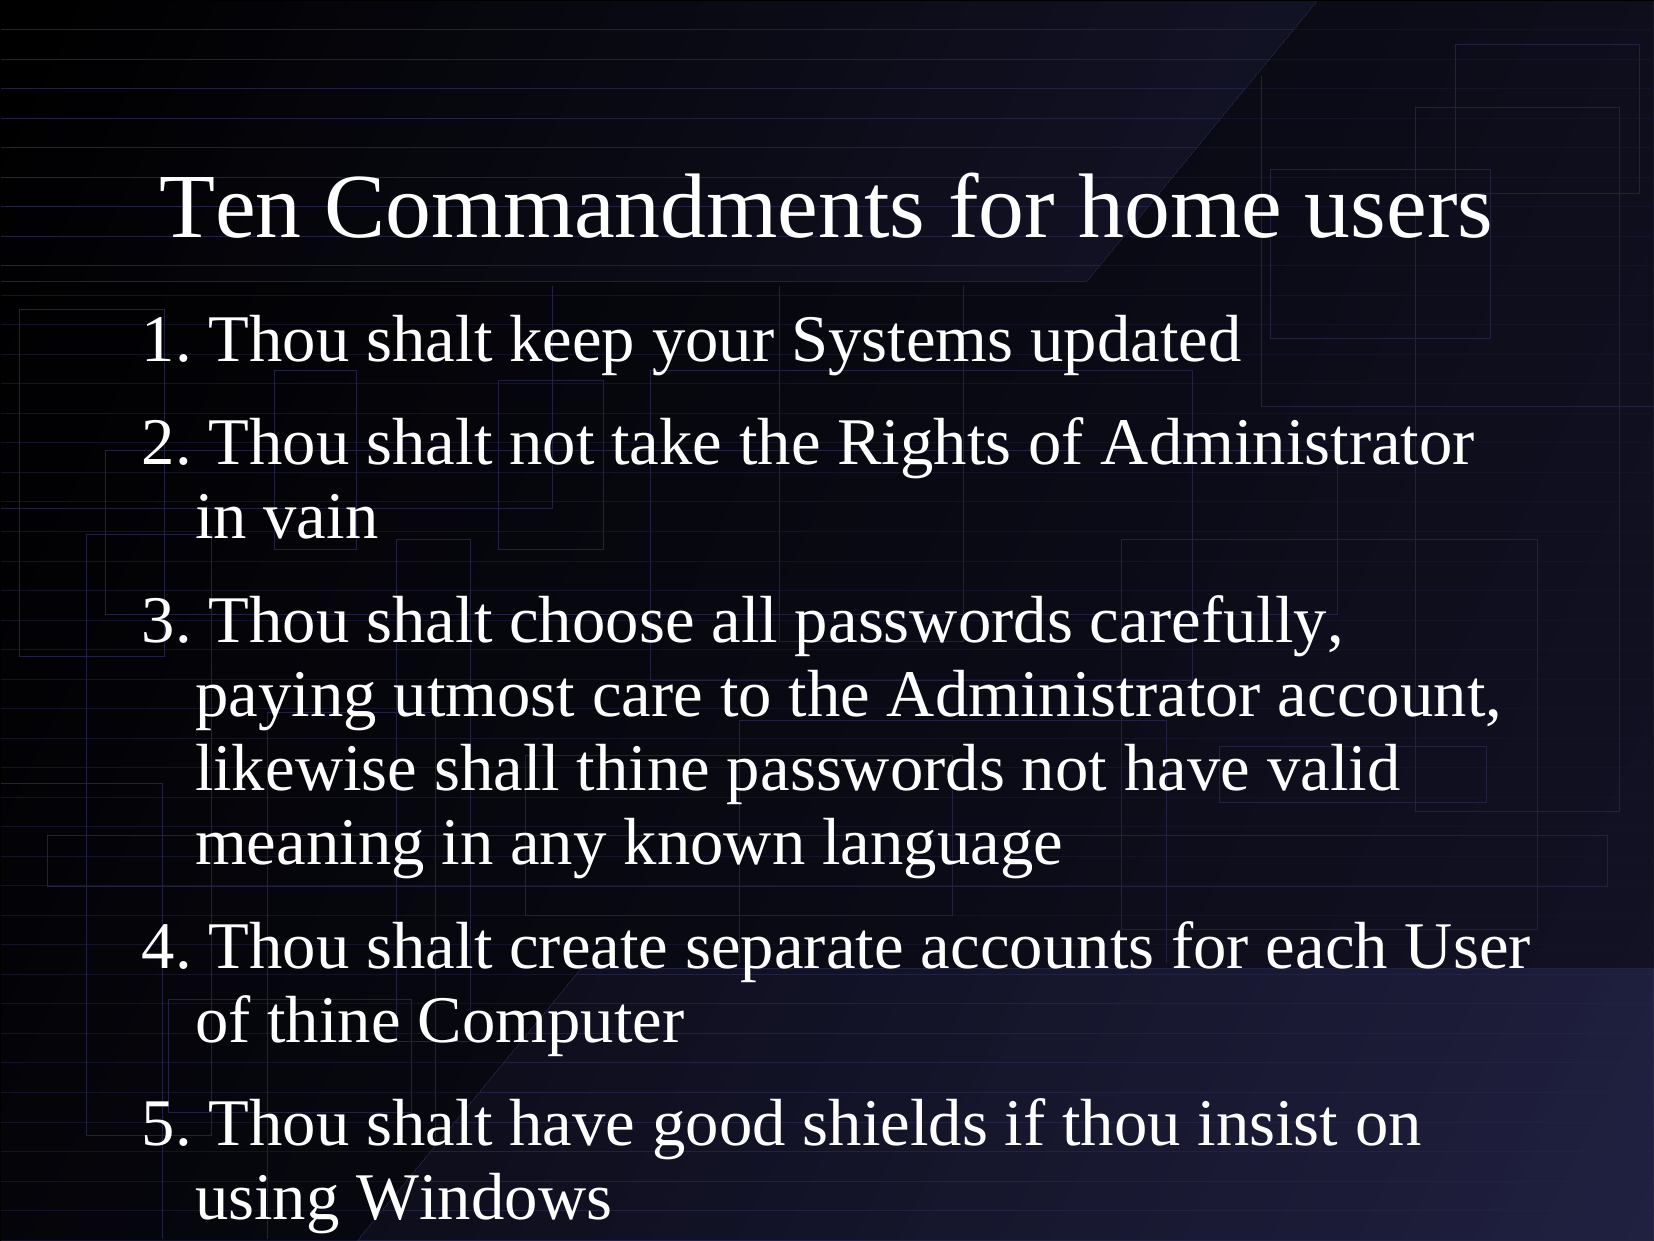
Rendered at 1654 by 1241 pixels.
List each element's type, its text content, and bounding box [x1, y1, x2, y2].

list 1. Thou shalt keep your Systems updated 2. Thou shalt not take the Rights of Administrator in vain 3. Thou shalt choose all passwords carefully, paying utmost care to the Administrator account, likewise shall thine passwords not have valid meaning in any known language 4. Thou shalt create separate accounts for each User of thine Computer 5. Thou shalt have good shields if thou insist on using Windows [124, 301, 1537, 1235]
title Ten Commandments for home users [121, 102, 1534, 311]
